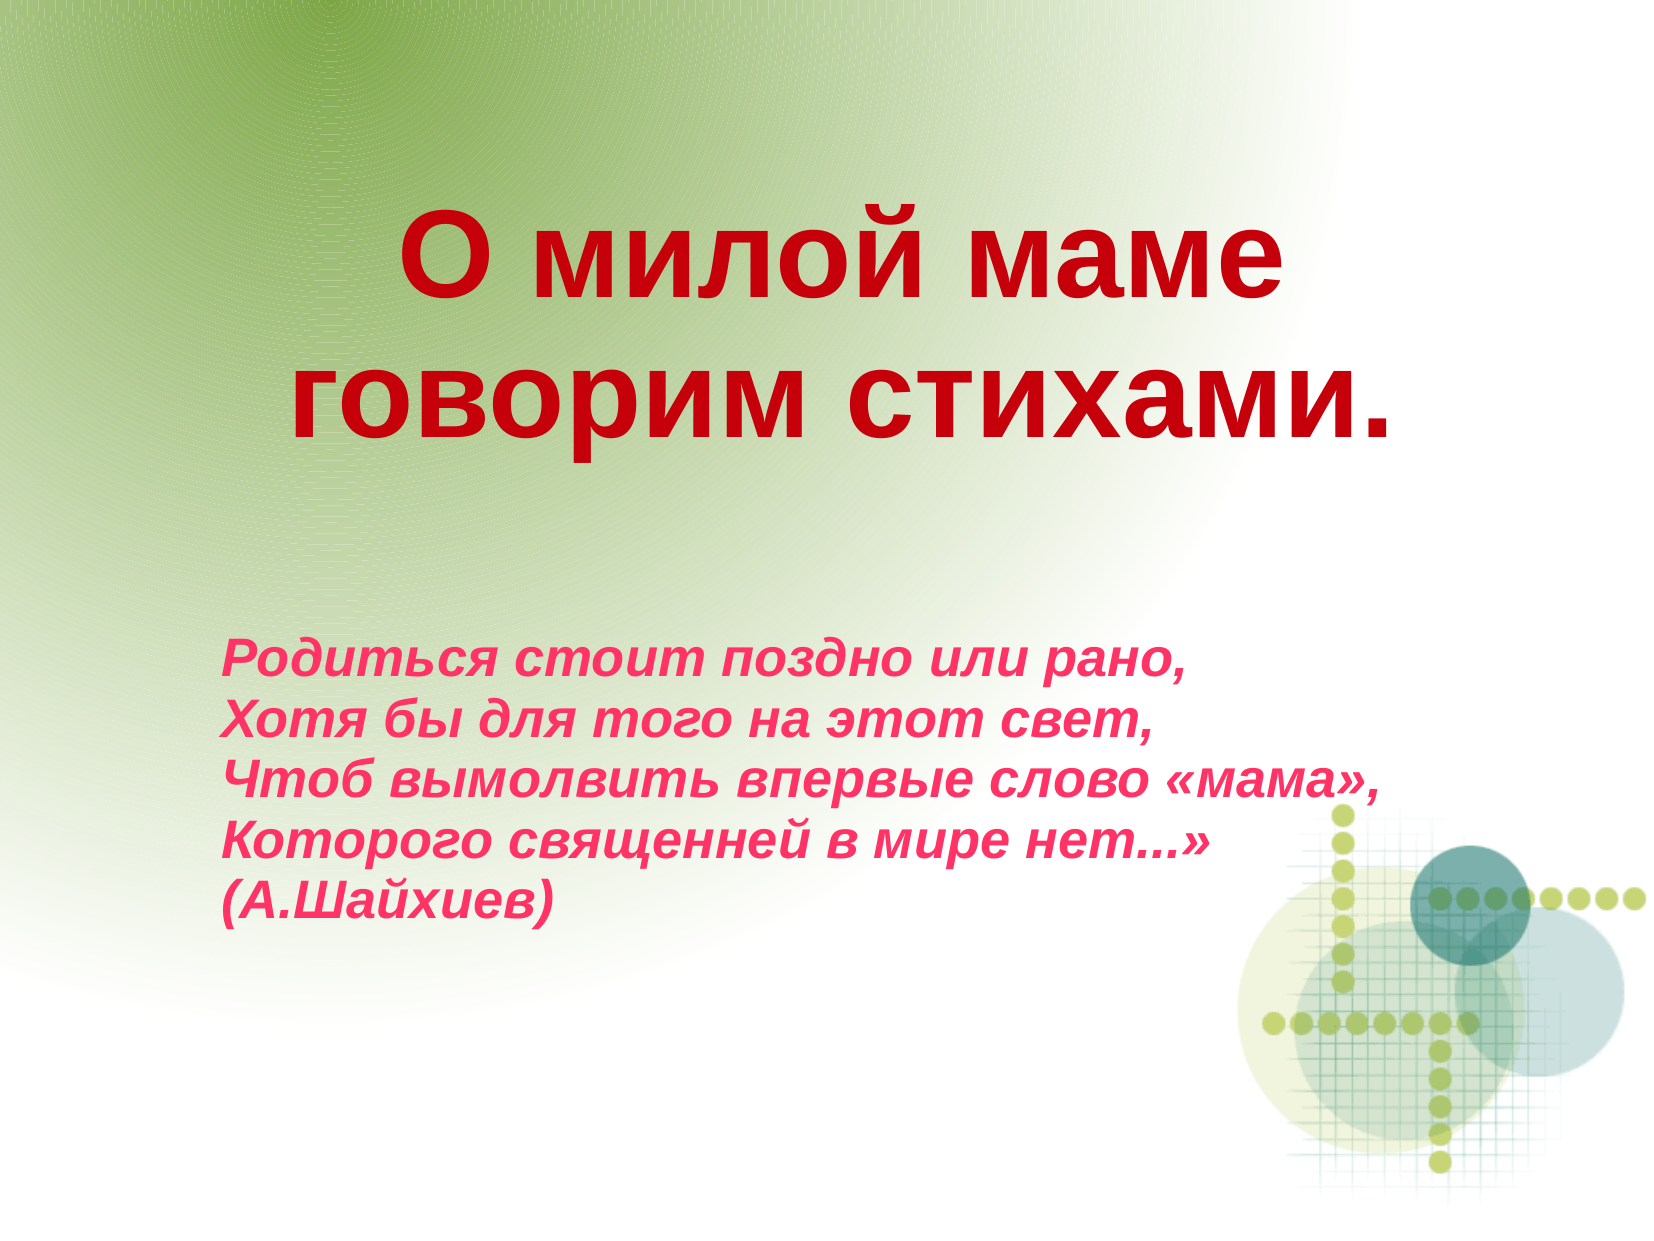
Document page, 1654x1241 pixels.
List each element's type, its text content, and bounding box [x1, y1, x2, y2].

text_box Родиться стоит поздно или рано, Хотя бы для того на этот свет, Чтоб вымолвить впервые слово «мама», Которого священней в мире нет...» (А.Шайхиев) [206, 620, 1625, 943]
picture [1224, 792, 1654, 1211]
text_box О милой маме говорим стихами. [206, 177, 1477, 532]
